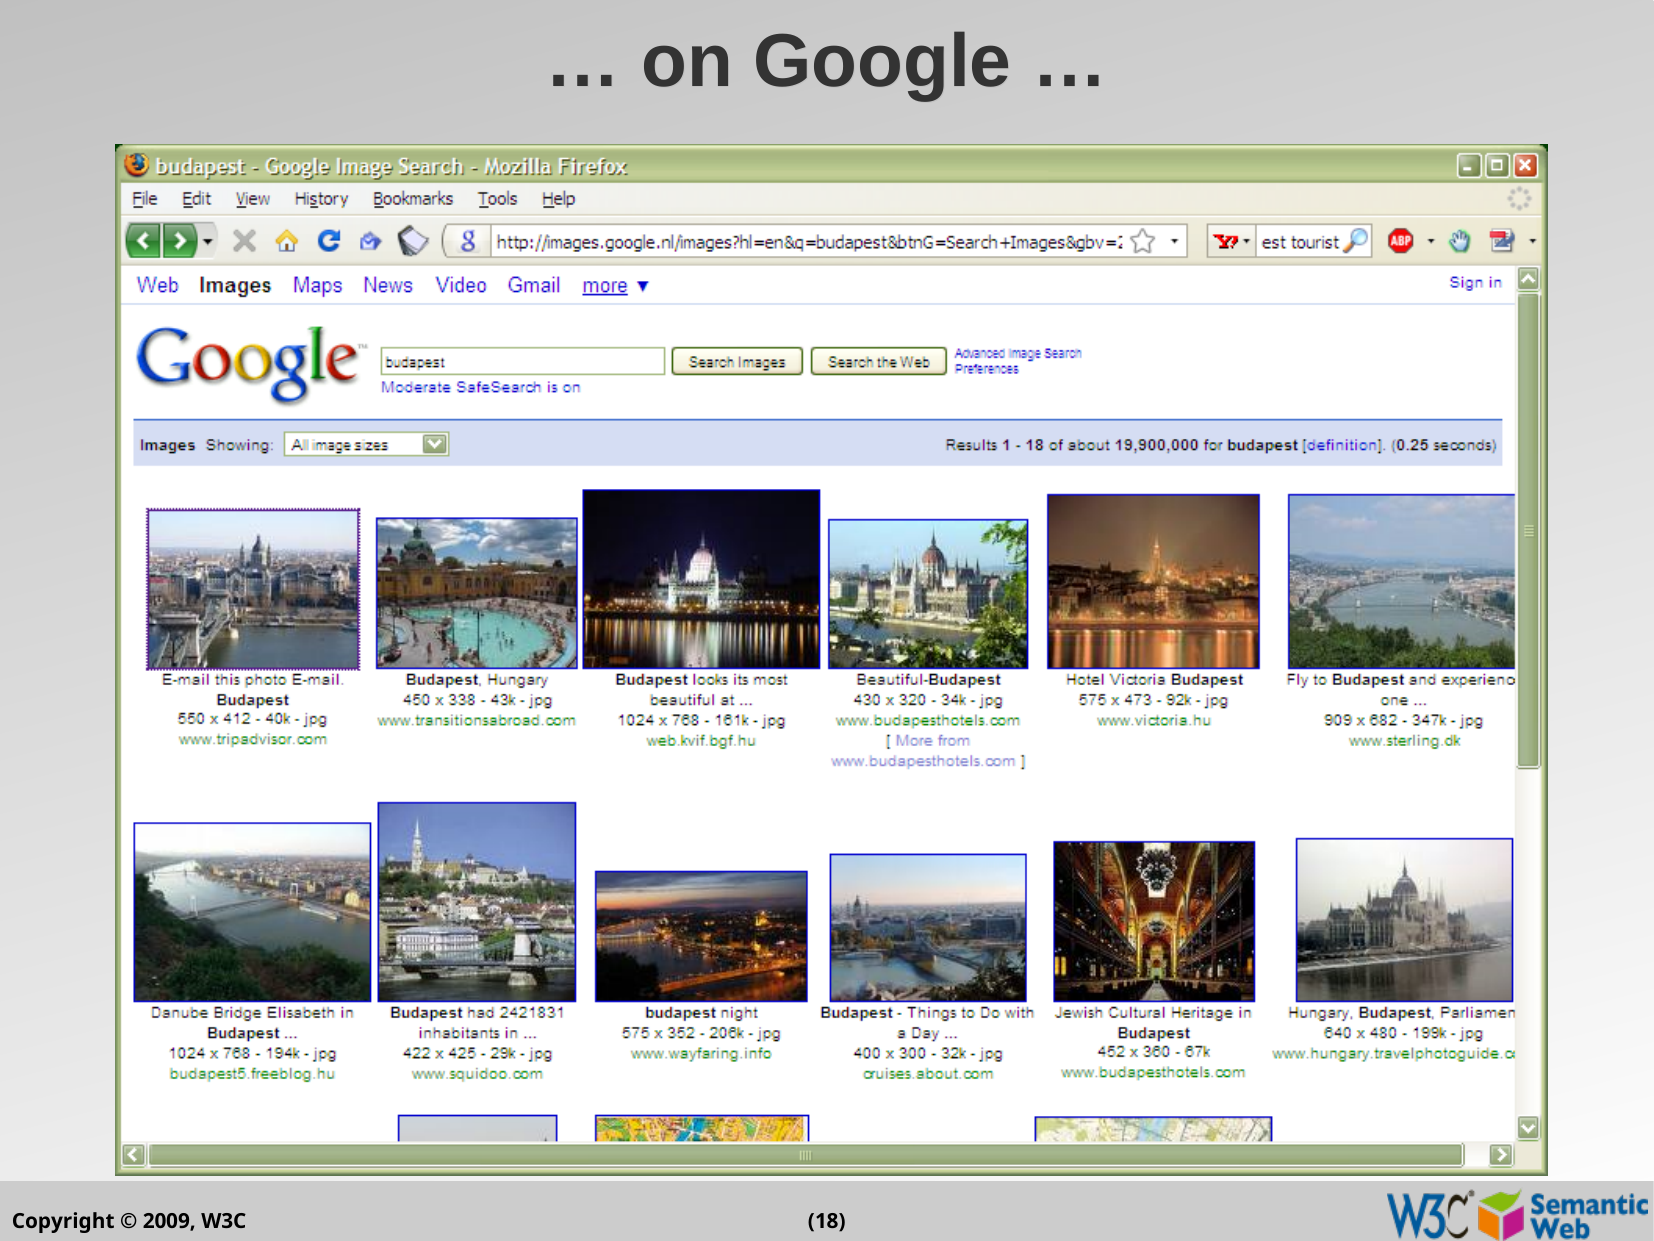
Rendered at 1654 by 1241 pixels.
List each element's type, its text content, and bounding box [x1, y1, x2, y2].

picture [115, 144, 1548, 1177]
title … on Google … [0, 0, 1654, 119]
picture [1387, 1187, 1648, 1241]
